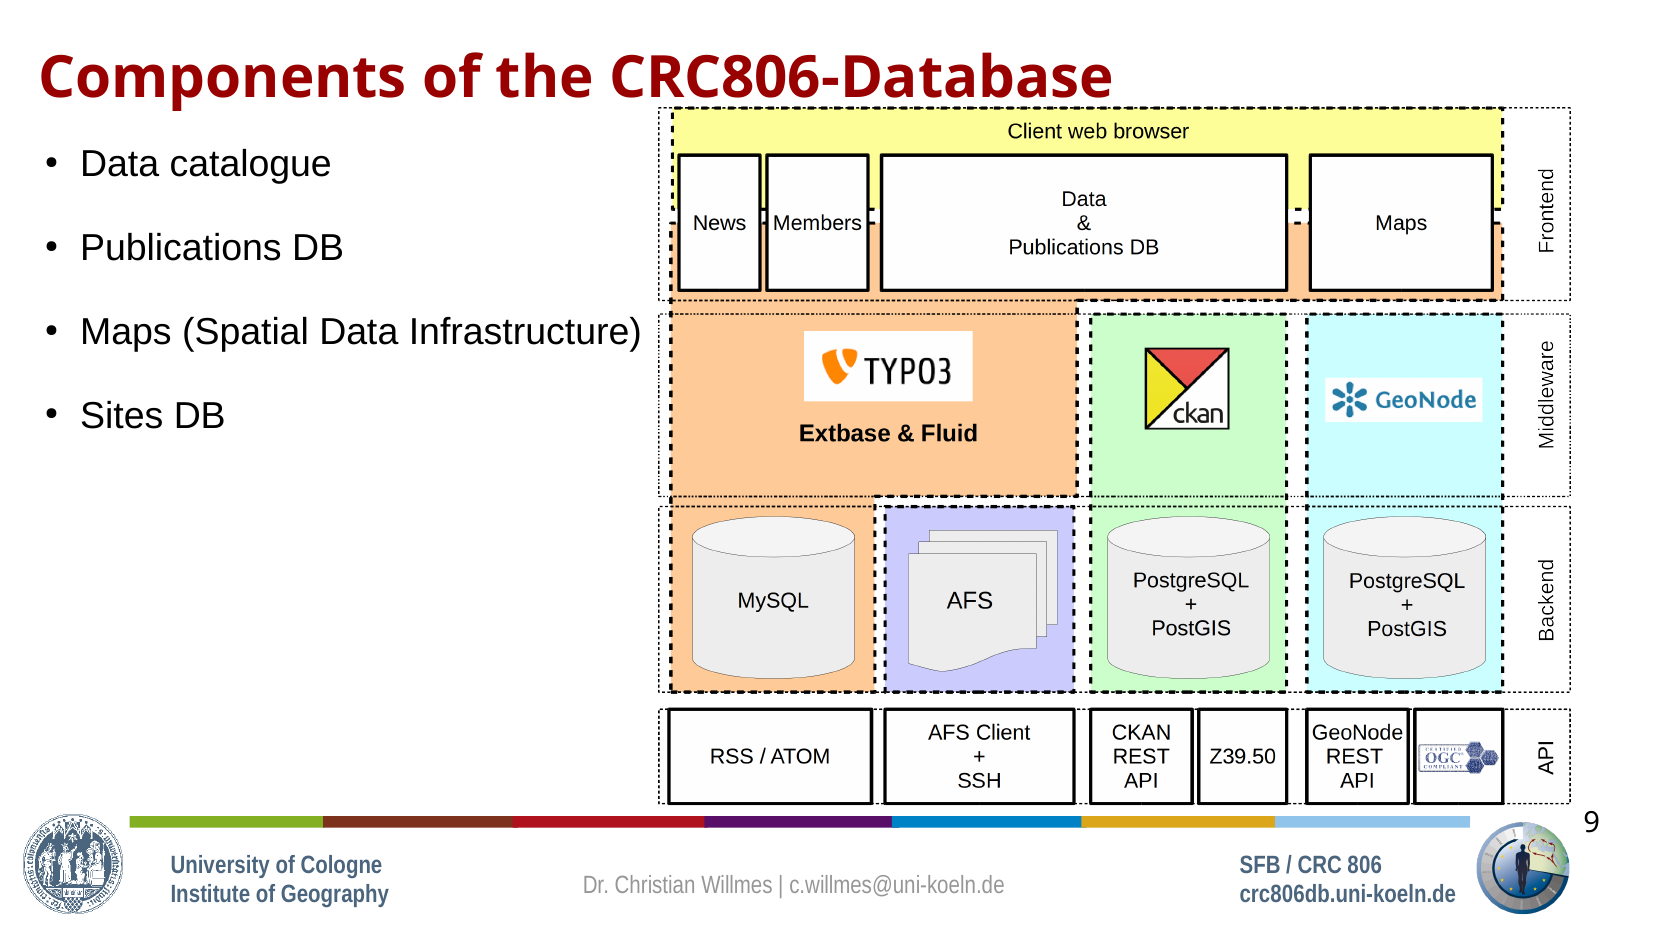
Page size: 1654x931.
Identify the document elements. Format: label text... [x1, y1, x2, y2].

picture [22, 813, 123, 914]
title Components of the CRC806-Database [38, 34, 1446, 115]
picture [1475, 821, 1571, 916]
picture [645, 101, 1590, 811]
text_box Data catalogue Publications DB Maps (Spatial Data Infrastructure) Sites DB [30, 135, 661, 444]
